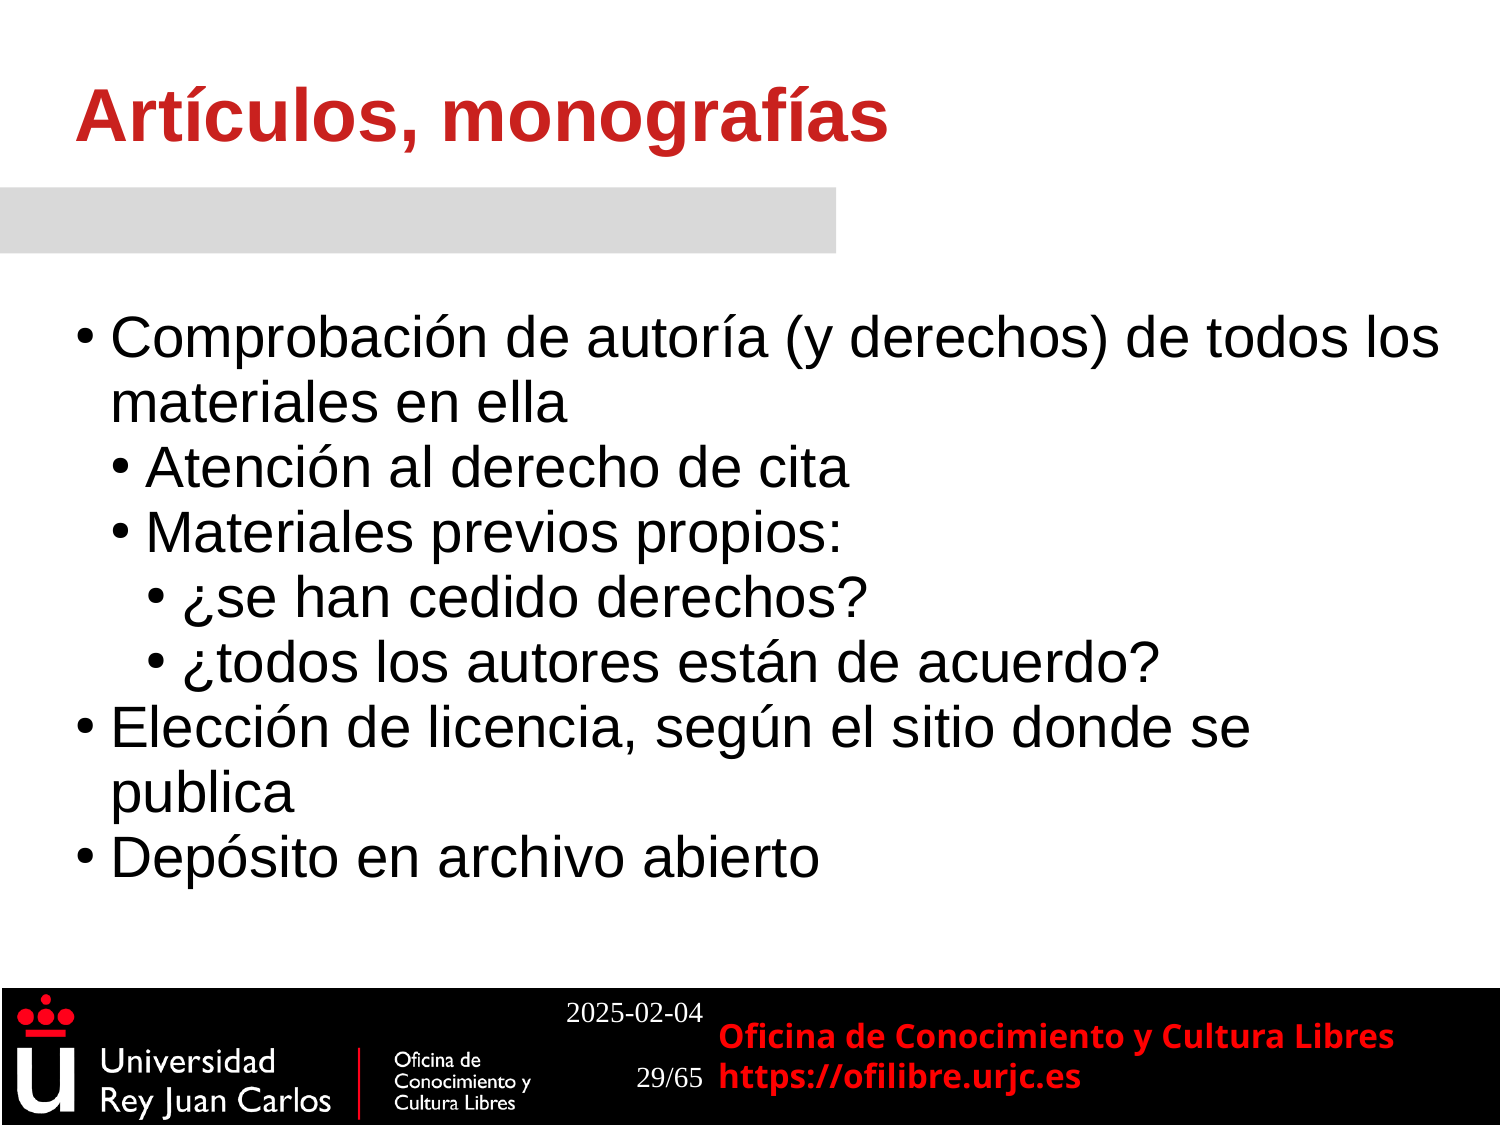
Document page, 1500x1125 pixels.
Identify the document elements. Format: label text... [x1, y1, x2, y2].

title [75, 7, 1425, 196]
text_box Artículos, monografías [60, 66, 991, 249]
text_box Comprobación de autoría (y derechos) de todos los materiales en ella Atención al derecho de cita Materiales previos propios: ¿se han cedido derechos? ¿todos los autores están de acuerdo? Elección de licencia, según el sitio donde se publica Depósito en archivo abierto [60, 297, 1463, 963]
picture [17, 994, 531, 1120]
